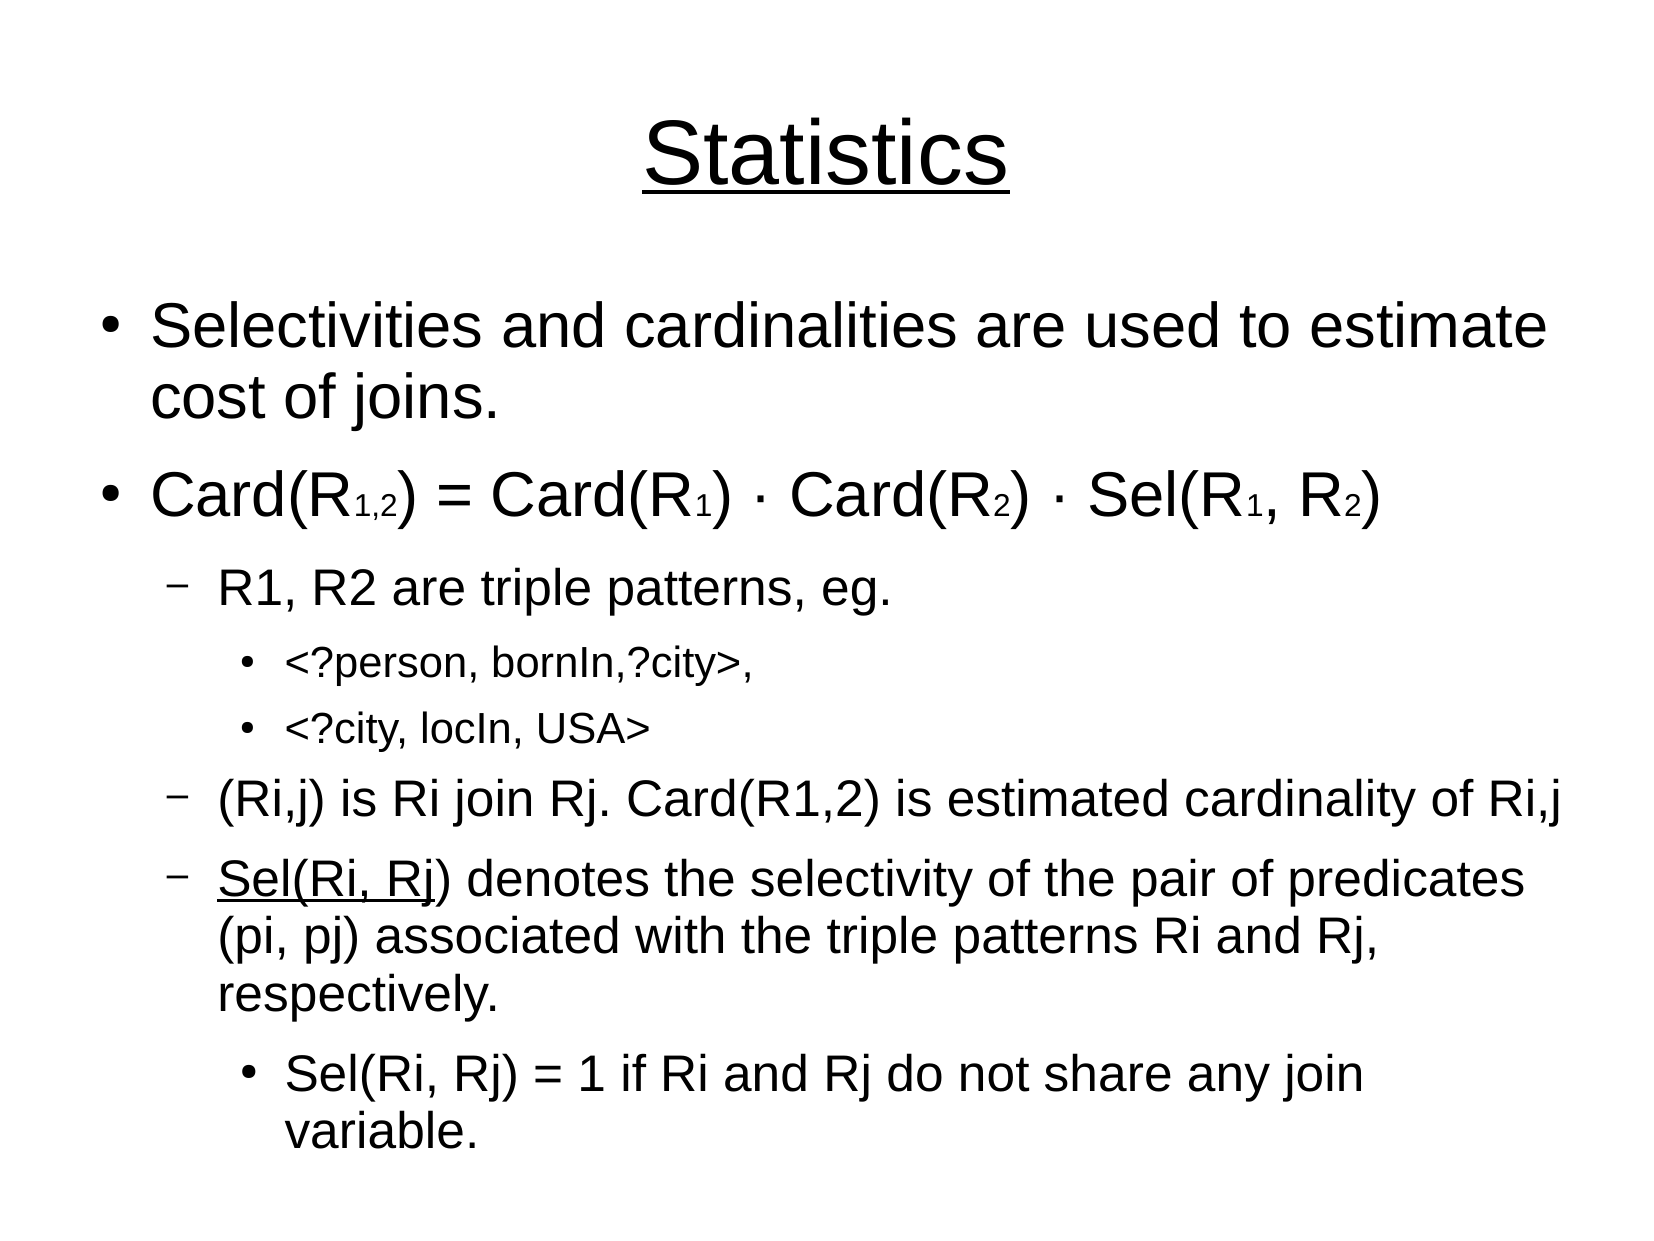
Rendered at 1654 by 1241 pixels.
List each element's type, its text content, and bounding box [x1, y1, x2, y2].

list Selectivities and cardinalities are used to estimate cost of joins. Card(R1,2) = Card(R1) · Card(R2) · Sel(R1, R2) R1, R2 are triple patterns, eg. <?person, bornIn,?city>, <?city, locIn, USA> (Ri,j) is Ri join Rj. Card(R1,2) is estimated cardinality of Ri,j Sel(Ri, Rj) denotes the selectivity of the pair of predicates (pi, pj) associated with the triple patterns Ri and Rj, respectively. Sel(Ri, Rj) = 1 if Ri and Rj do not share any join variable. [82, 290, 1571, 1193]
title Statistics [82, 49, 1571, 257]
